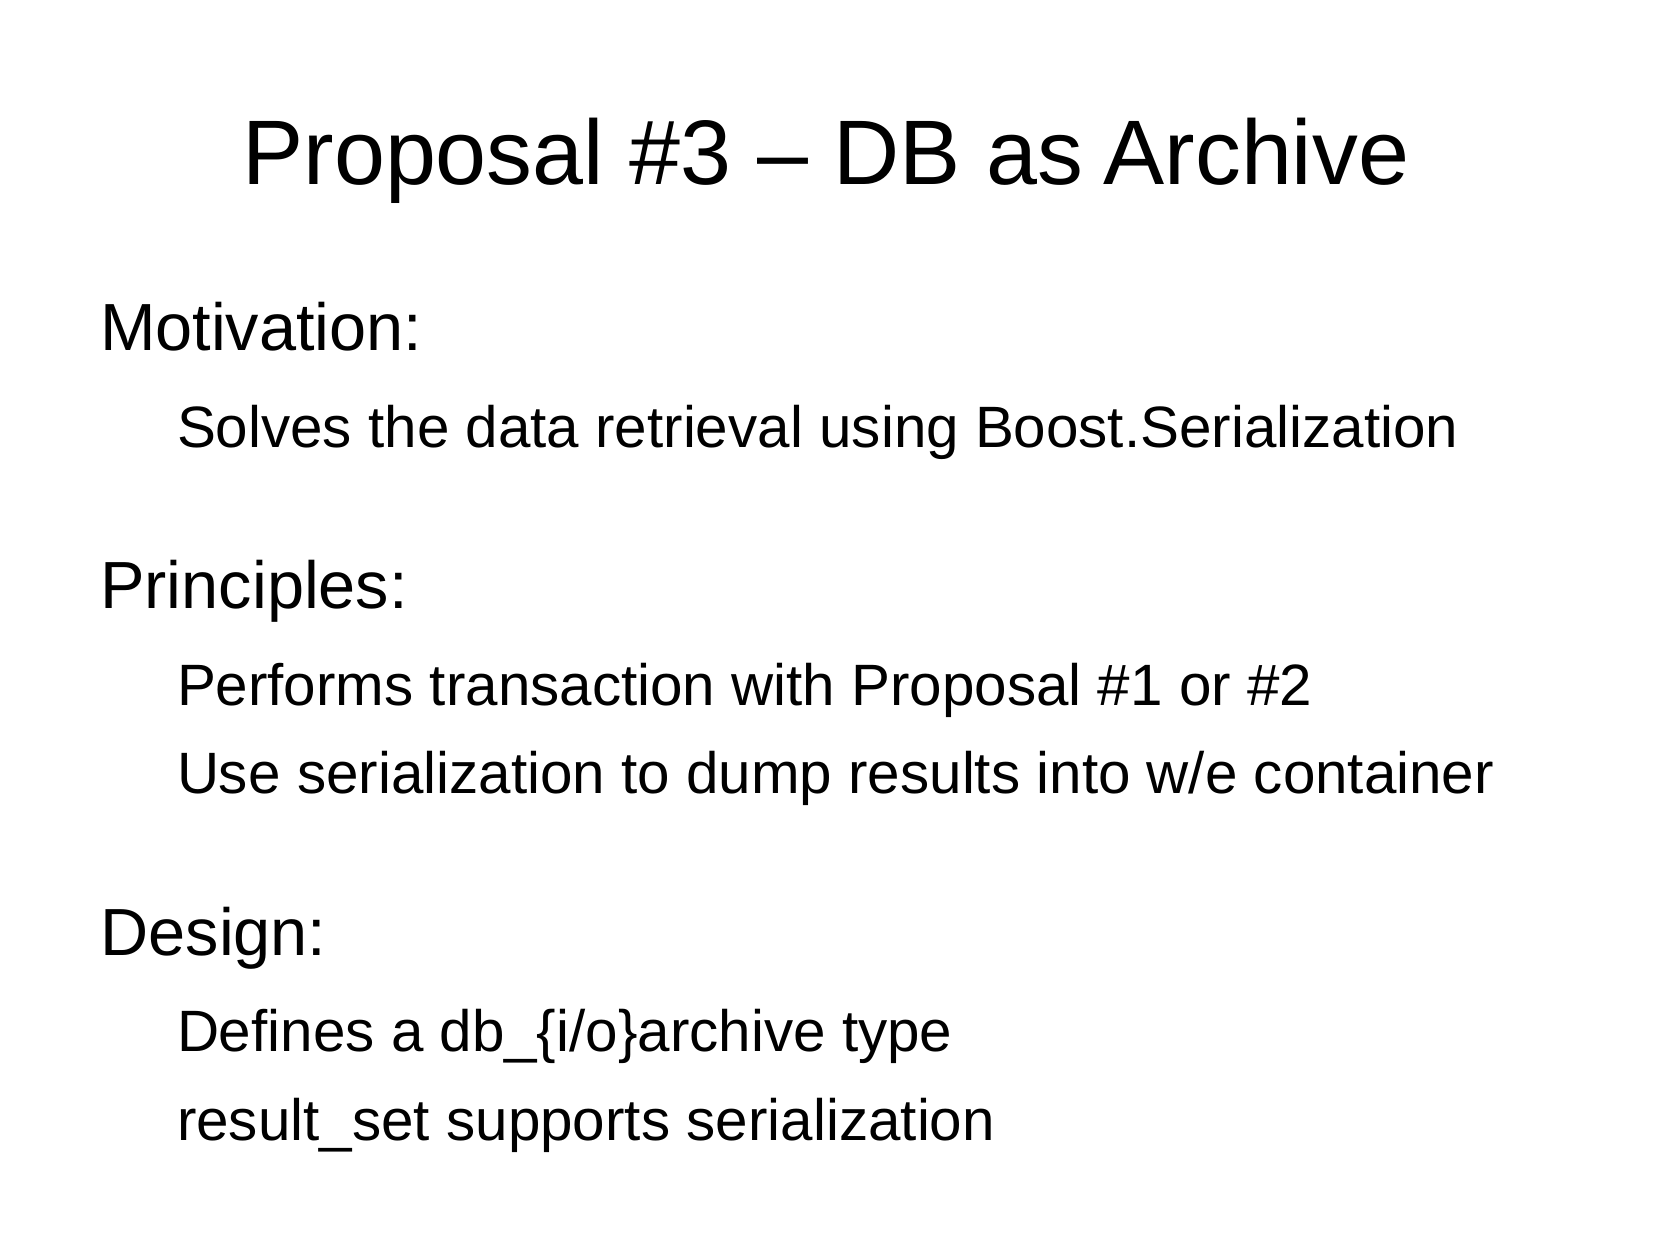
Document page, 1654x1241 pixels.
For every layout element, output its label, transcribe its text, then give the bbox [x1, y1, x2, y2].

list Motivation: Solves the data retrieval using Boost.Serialization Principles: Performs transaction with Proposal #1 or #2 Use serialization to dump results into w/e container Design: Defines a db_{i/o}archive type result_set supports serialization [82, 290, 1571, 1153]
title Proposal #3 – DB as Archive [82, 49, 1571, 257]
